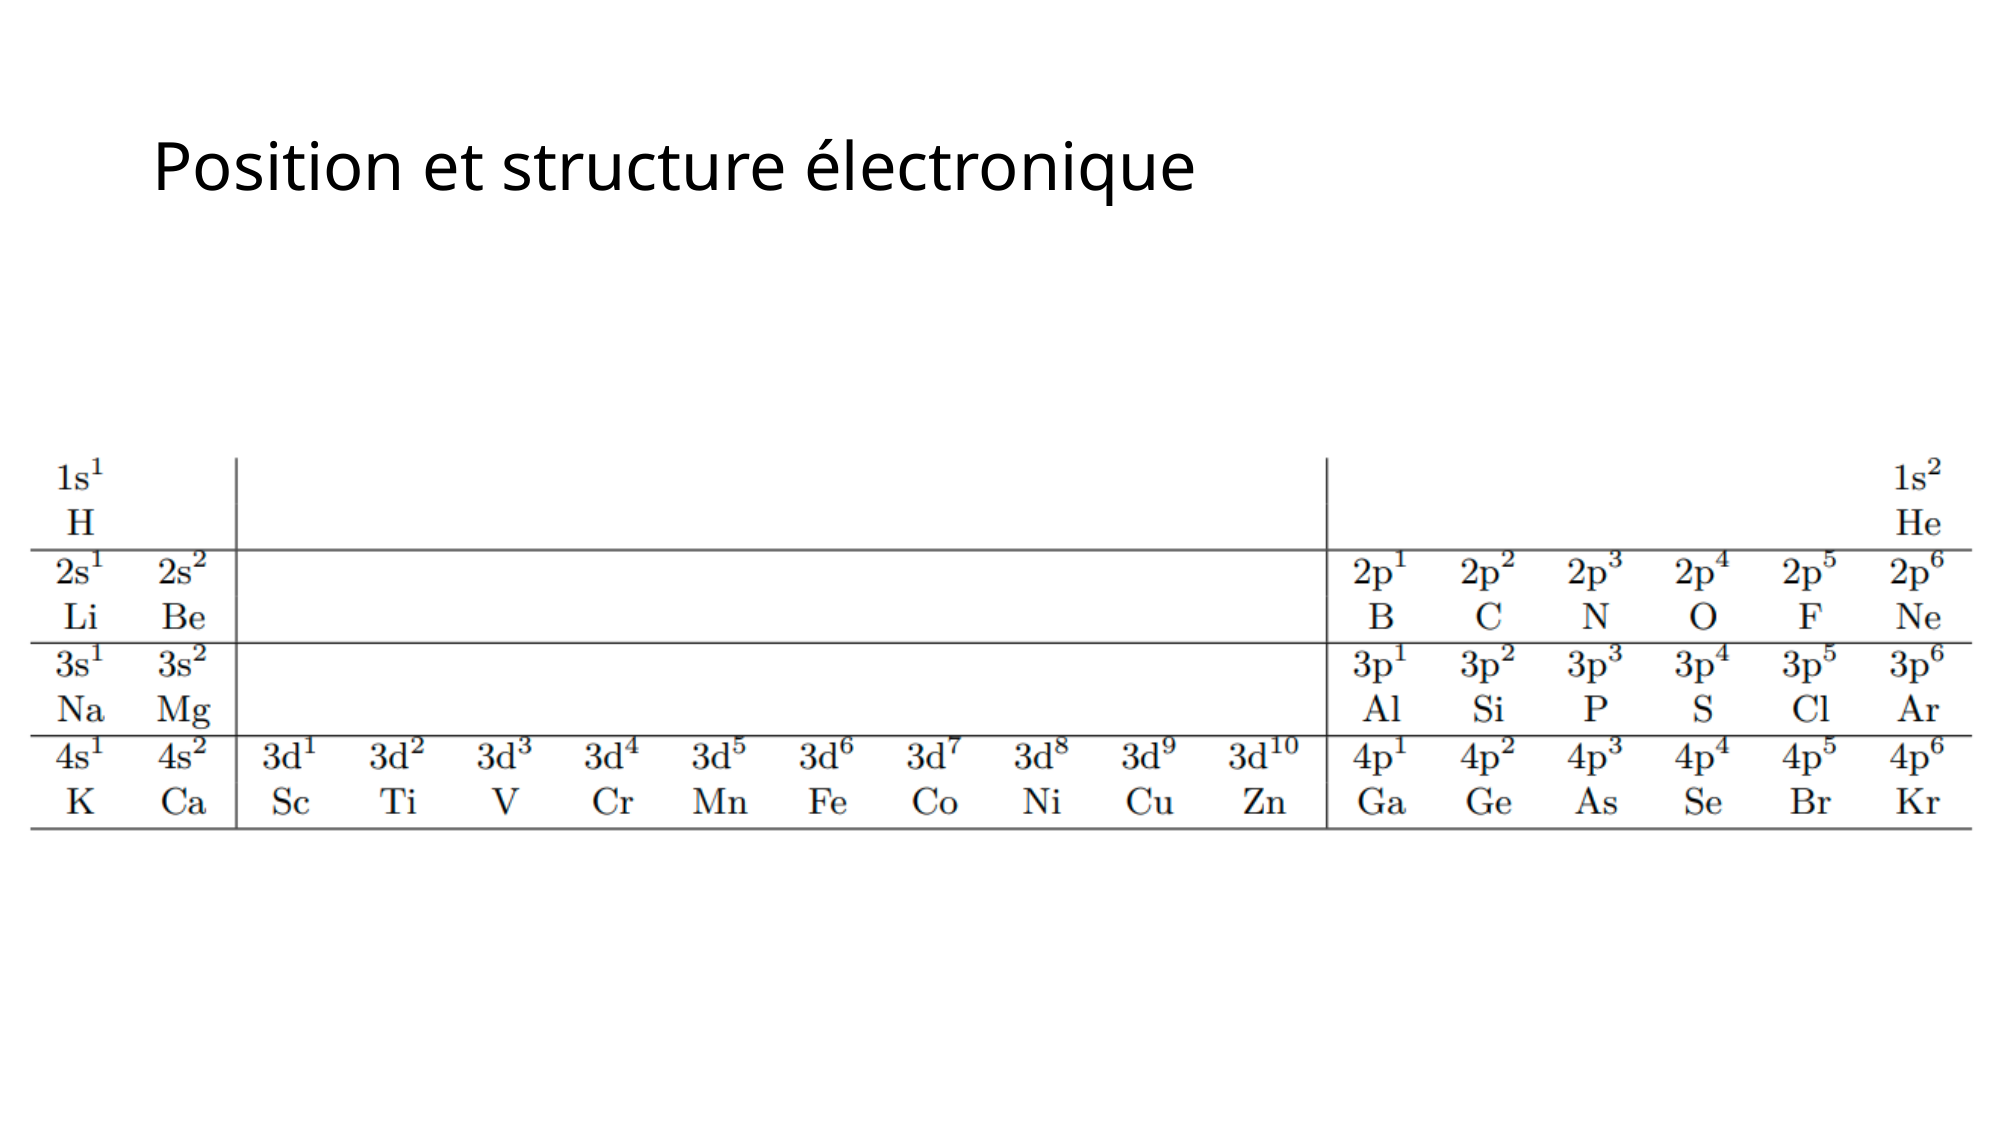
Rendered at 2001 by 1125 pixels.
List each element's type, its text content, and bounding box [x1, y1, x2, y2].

title Position et structure électronique [137, 59, 1863, 278]
picture [0, 423, 2000, 867]
